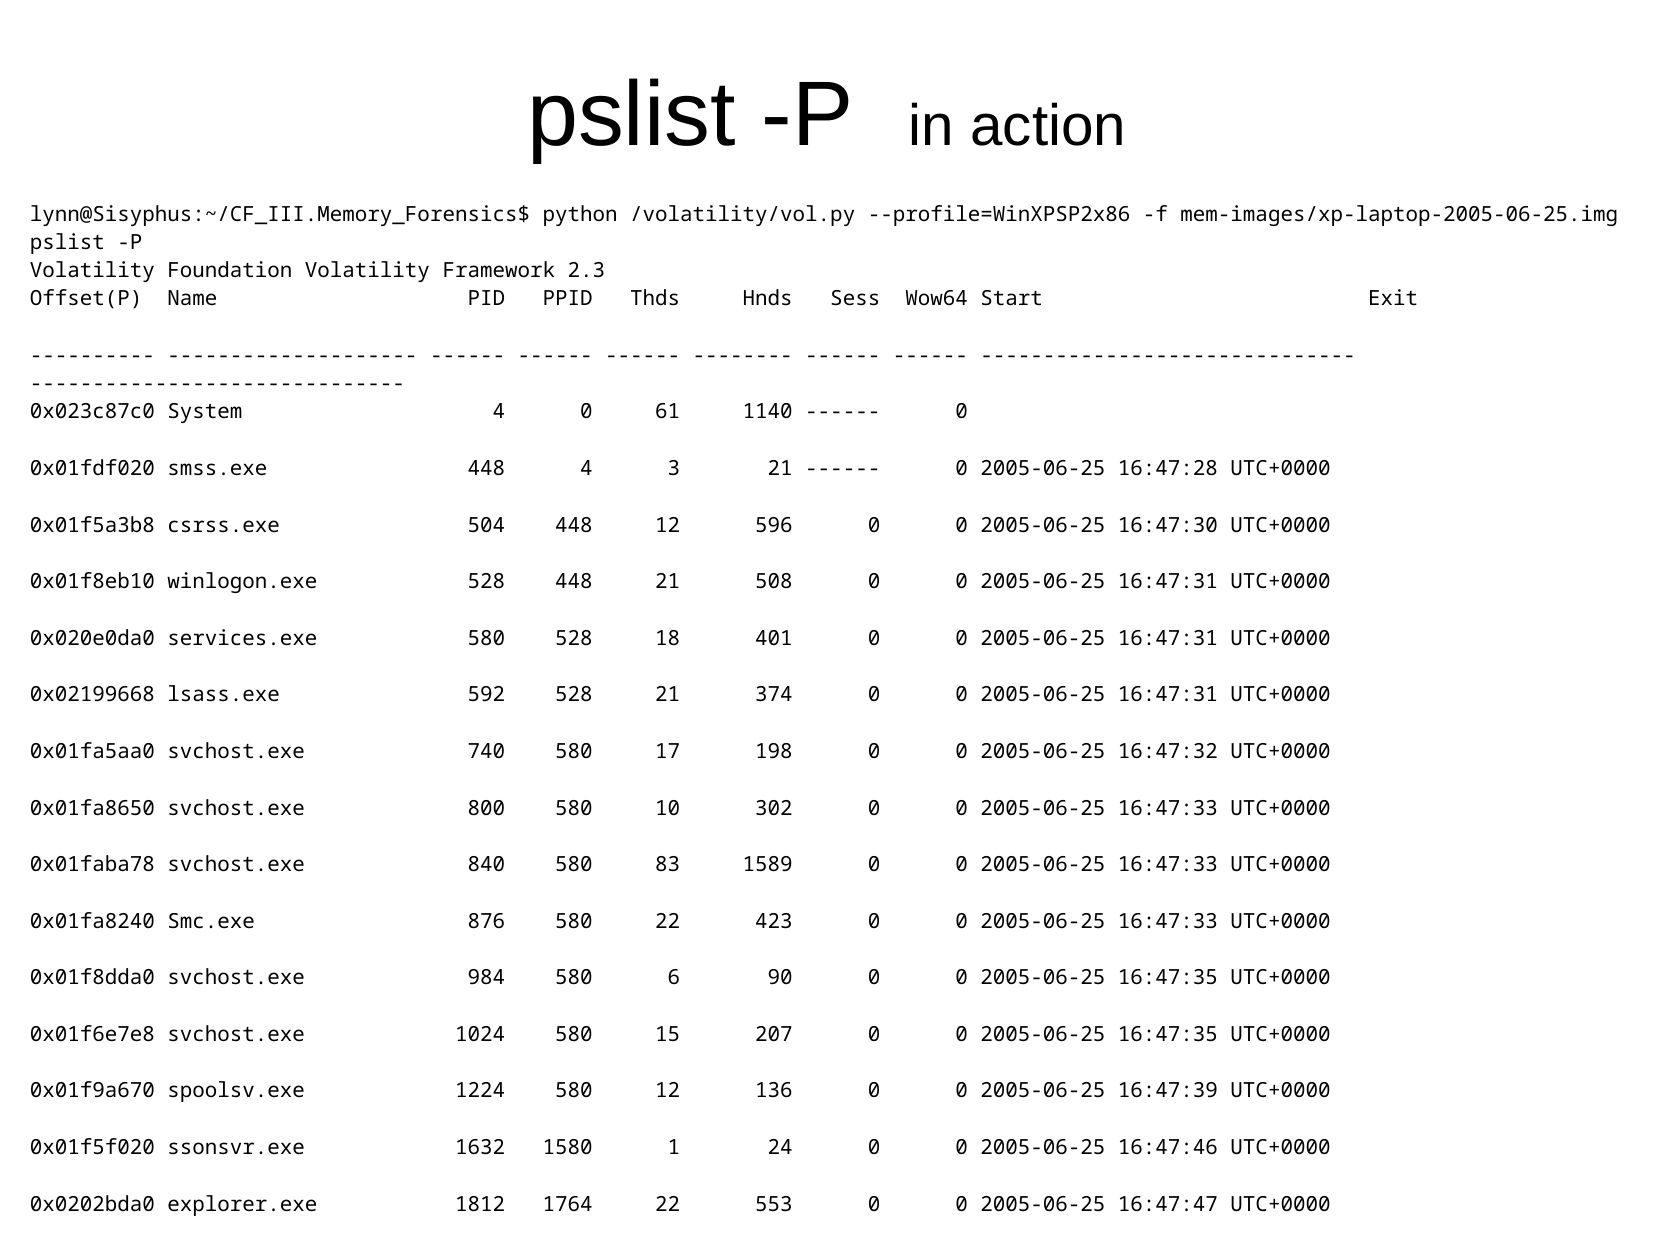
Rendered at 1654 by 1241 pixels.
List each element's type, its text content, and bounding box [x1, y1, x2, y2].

text_box pslist -P in action [82, 14, 1571, 191]
text_box lynn@Sisyphus:~/CF_III.Memory_Forensics$ python /volatility/vol.py --profile=WinXPSP2x86 -f mem-images/xp-laptop-2005-06-25.img pslist -P Volatility Foundation Volatility Framework 2.3 Offset(P) Name PID PPID Thds Hnds Sess Wow64 Start Exit ---------- -------------------- ------ ------ ------ -------- ------ ------ ------------------------------ ------------------------------ 0x023c87c0 System 4 0 61 1140 ------ 0 0x01fdf020 smss.exe 448 4 3 21 ------ 0 2005-06-25 16:47:28 UTC+0000 0x01f5a3b8 csrss.exe 504 448 12 596 0 0 2005-06-25 16:47:30 UTC+0000 0x01f8eb10 winlogon.exe 528 448 21 508 0 0 2005-06-25 16:47:31 UTC+0000 0x020e0da0 services.exe 580 528 18 401 0 0 2005-06-25 16:47:31 UTC+0000 0x02199668 lsass.exe 592 528 21 374 0 0 2005-06-25 16:47:31 UTC+0000 0x01fa5aa0 svchost.exe 740 580 17 198 0 0 2005-06-25 16:47:32 UTC+0000 0x01fa8650 svchost.exe 800 580 10 302 0 0 2005-06-25 16:47:33 UTC+0000 0x01faba78 svchost.exe 840 580 83 1589 0 0 2005-06-25 16:47:33 UTC+0000 0x01fa8240 Smc.exe 876 580 22 423 0 0 2005-06-25 16:47:33 UTC+0000 0x01f8dda0 svchost.exe 984 580 6 90 0 0 2005-06-25 16:47:35 UTC+0000 0x01f6e7e8 svchost.exe 1024 580 15 207 0 0 2005-06-25 16:47:35 UTC+0000 0x01f9a670 spoolsv.exe 1224 580 12 136 0 0 2005-06-25 16:47:39 UTC+0000 0x01f5f020 ssonsvr.exe 1632 1580 1 24 0 0 2005-06-25 16:47:46 UTC+0000 0x0202bda0 explorer.exe 1812 1764 22 553 0 0 2005-06-25 16:47:47 UTC+0000 0x02113c48 Directcd.exe 1936 1812 4 40 0 0 2005-06-25 16:47:48 UTC+0000 0x01f67500 TaskSwitch.exe 1952 1812 1 21 0 0 2005-06-25 16:47:48 UTC+0000 0x01f6ca90 Fast.exe 1960 1812 1 22 0 0 2005-06-25 16:47:48 UTC+0000 0x020dd588 VPTray.exe 1980 1812 2 89 0 0 2005-06-25 16:47:49 UTC+0000 0x02025608 atiptaxx.exe 2040 1812 1 51 0 0 2005-06-25 16:47:49 UTC+0000 0x01faf280 jusched.exe 188 1812 1 22 0 0 2005-06-25 16:47:49 UTC+0000 0x021125d0 EM_EXEC.EXE 224 112 2 74 0 0 2005-06-25 16:47:50 UTC+0000 0x02076558 ati2evxx.exe 432 580 4 38 0 0 2005-06-25 16:47:55 UTC+0000 0x01f68518 Crypserv.exe 688 580 3 34 0 0 2005-06-25 16:47:55 UTC+0000 0x02059da0 DefWatch.exe 864 580 3 27 0 0 2005-06-25 16:47:55 UTC+0000 0x01f6db28 msdtc.exe 1076 580 14 166 0 0 2005-06-25 16:47:55 UTC+0000 0x02021a78 Rtvscan.exe 1304 580 37 300 0 0 2005-06-25 16:47:58 UTC+0000 0x01f48da0 tcpsvcs.exe 1400 580 2 94 0 0 2005-06-25 16:47:58 UTC+0000 0x020238e0 snmp.exe 1424 580 5 192 0 0 2005-06-25 16:47:58 UTC+0000 0x02081da0 svchost.exe 1484 580 6 119 0 0 2005-06-25 16:47:59 UTC+0000 [15, 191, 1654, 1241]
